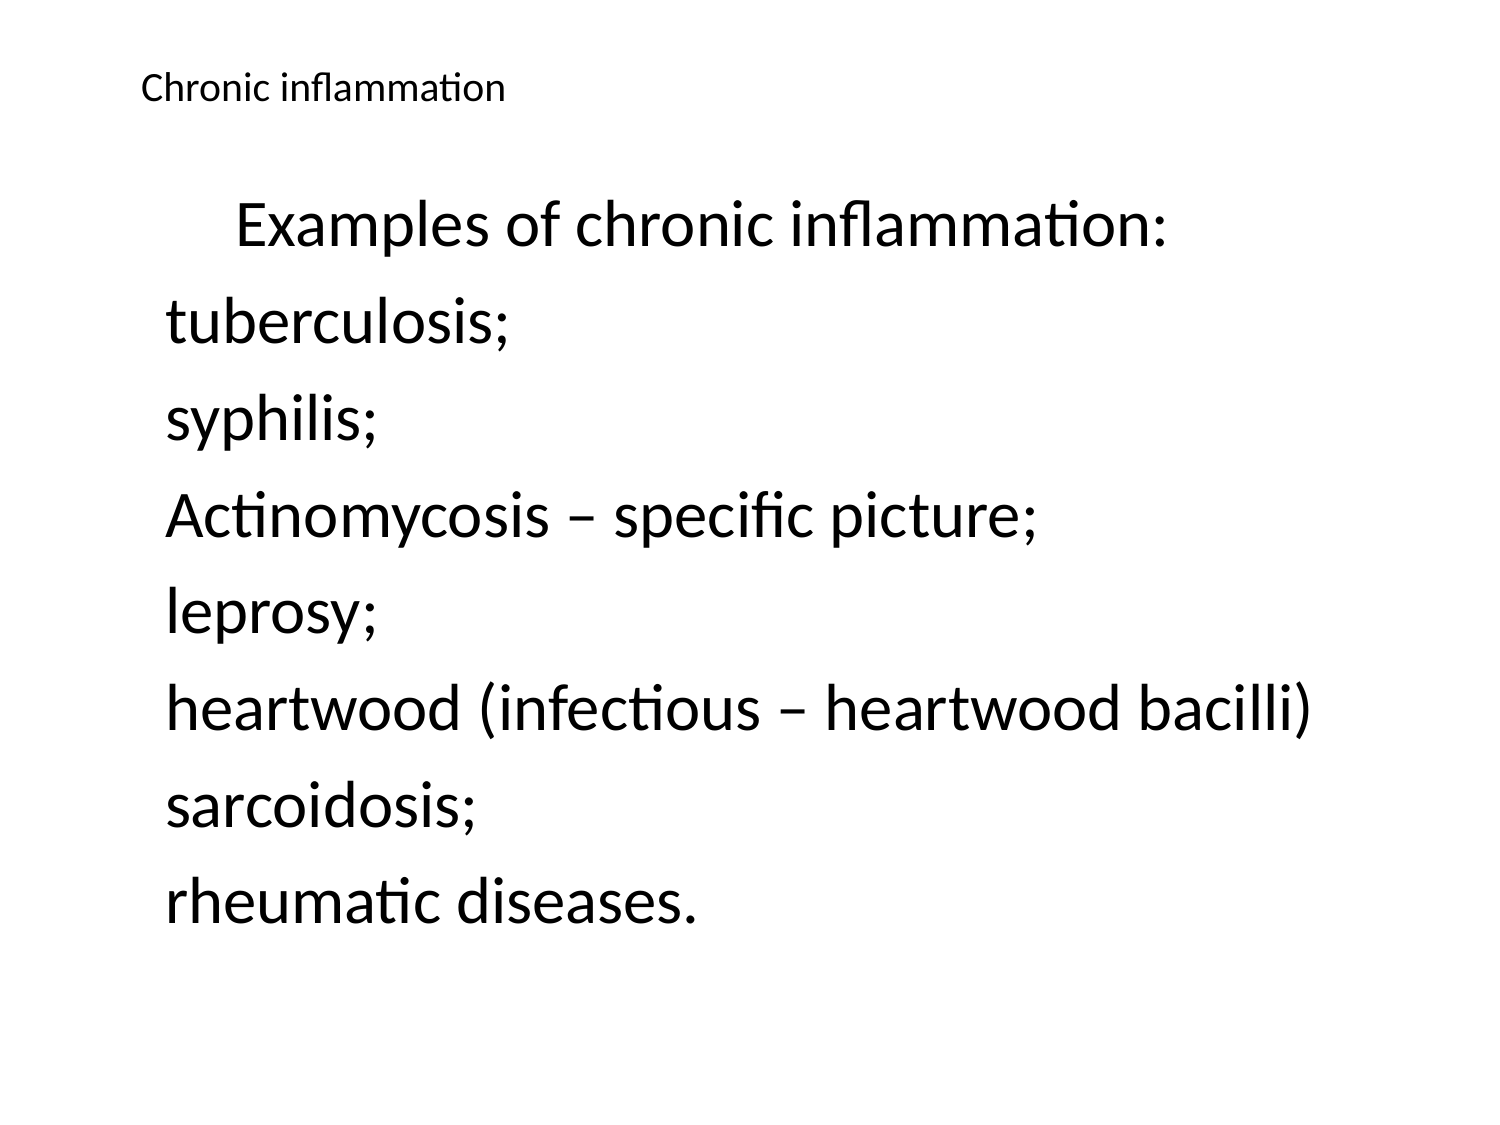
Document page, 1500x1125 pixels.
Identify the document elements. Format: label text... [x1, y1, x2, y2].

title Chronic inflammation [75, 45, 573, 126]
list Examples of chronic inflammation: tuberculosis; syphilis; Actinomycosis – specific picture; leprosy; heartwood (infectious – heartwood bacilli) sarcoidosis; rheumatic diseases. [75, 172, 1426, 1005]
